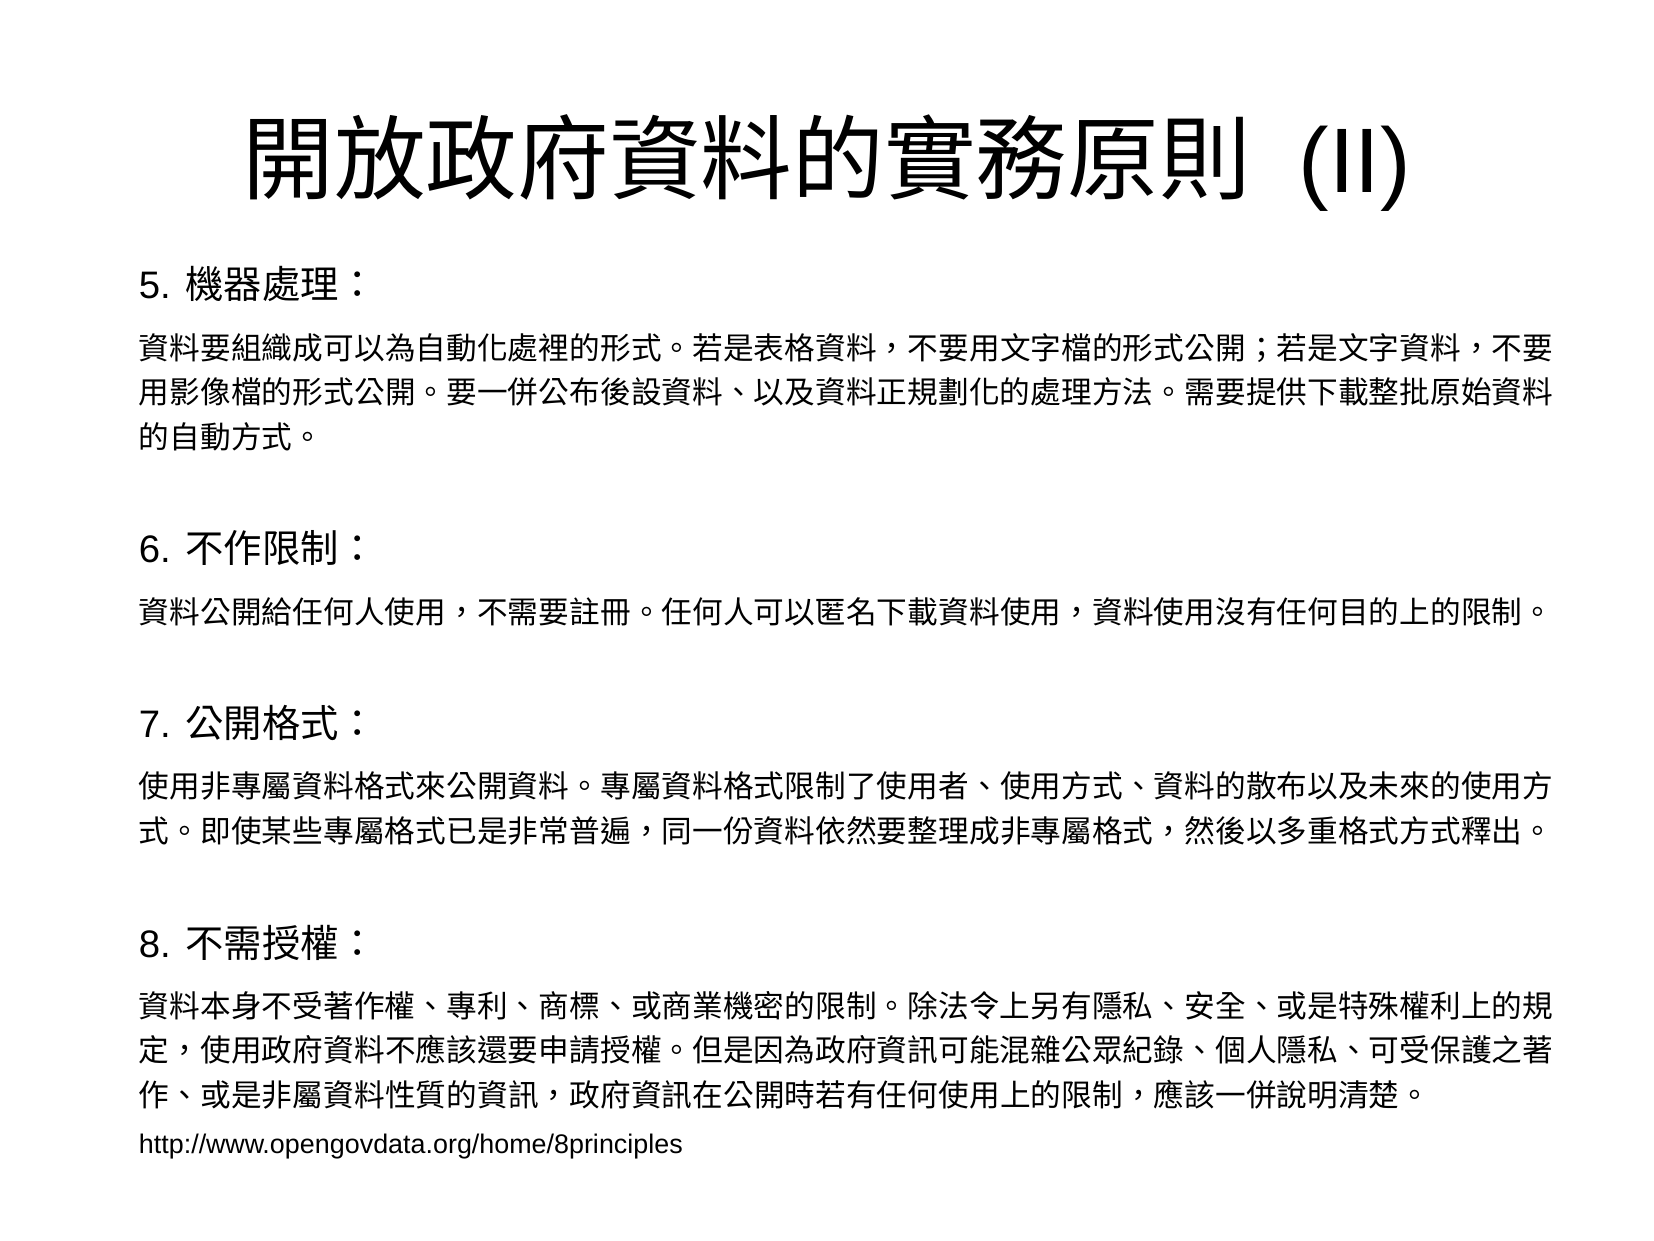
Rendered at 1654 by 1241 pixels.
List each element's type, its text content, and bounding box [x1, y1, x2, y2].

title 開放政府資料的實務原則 (II) [82, 49, 1571, 257]
list 5. 機器處理： 資料要組織成可以為自動化處裡的形式。若是表格資料，不要用文字檔的形式公開；若是文字資料，不要用影像檔的形式公開。要一併公布後設資料、以及資料正規劃化的處理方法。需要提供下載整批原始資料的自動方式。 6. 不作限制： 資料公開給任何人使用，不需要註冊。任何人可以匿名下載資料使用，資料使用沒有任何目的上的限制。 7. 公開格式： 使用非專屬資料格式來公開資料。專屬資料格式限制了使用者、使用方式、資料的散布以及未來的使用方式。即使某些專屬格式已是非常普遍，同一份資料依然要整理成非專屬格式，然後以多重格式方式釋出。 8. 不需授權： 資料本身不受著作權、專利、商標、或商業機密的限制。除法令上另有隱私、安全、或是特殊權利上的規定，使用政府資料不應該還要申請授權。但是因為政府資訊可能混雜公眾紀錄、個人隱私、可受保護之著作、或是非屬資料性質的資訊，政府資訊在公開時若有任何使用上的限制，應該一併說明清楚。 http://www.opengovdata.org/home/8principles [106, 254, 1562, 1193]
